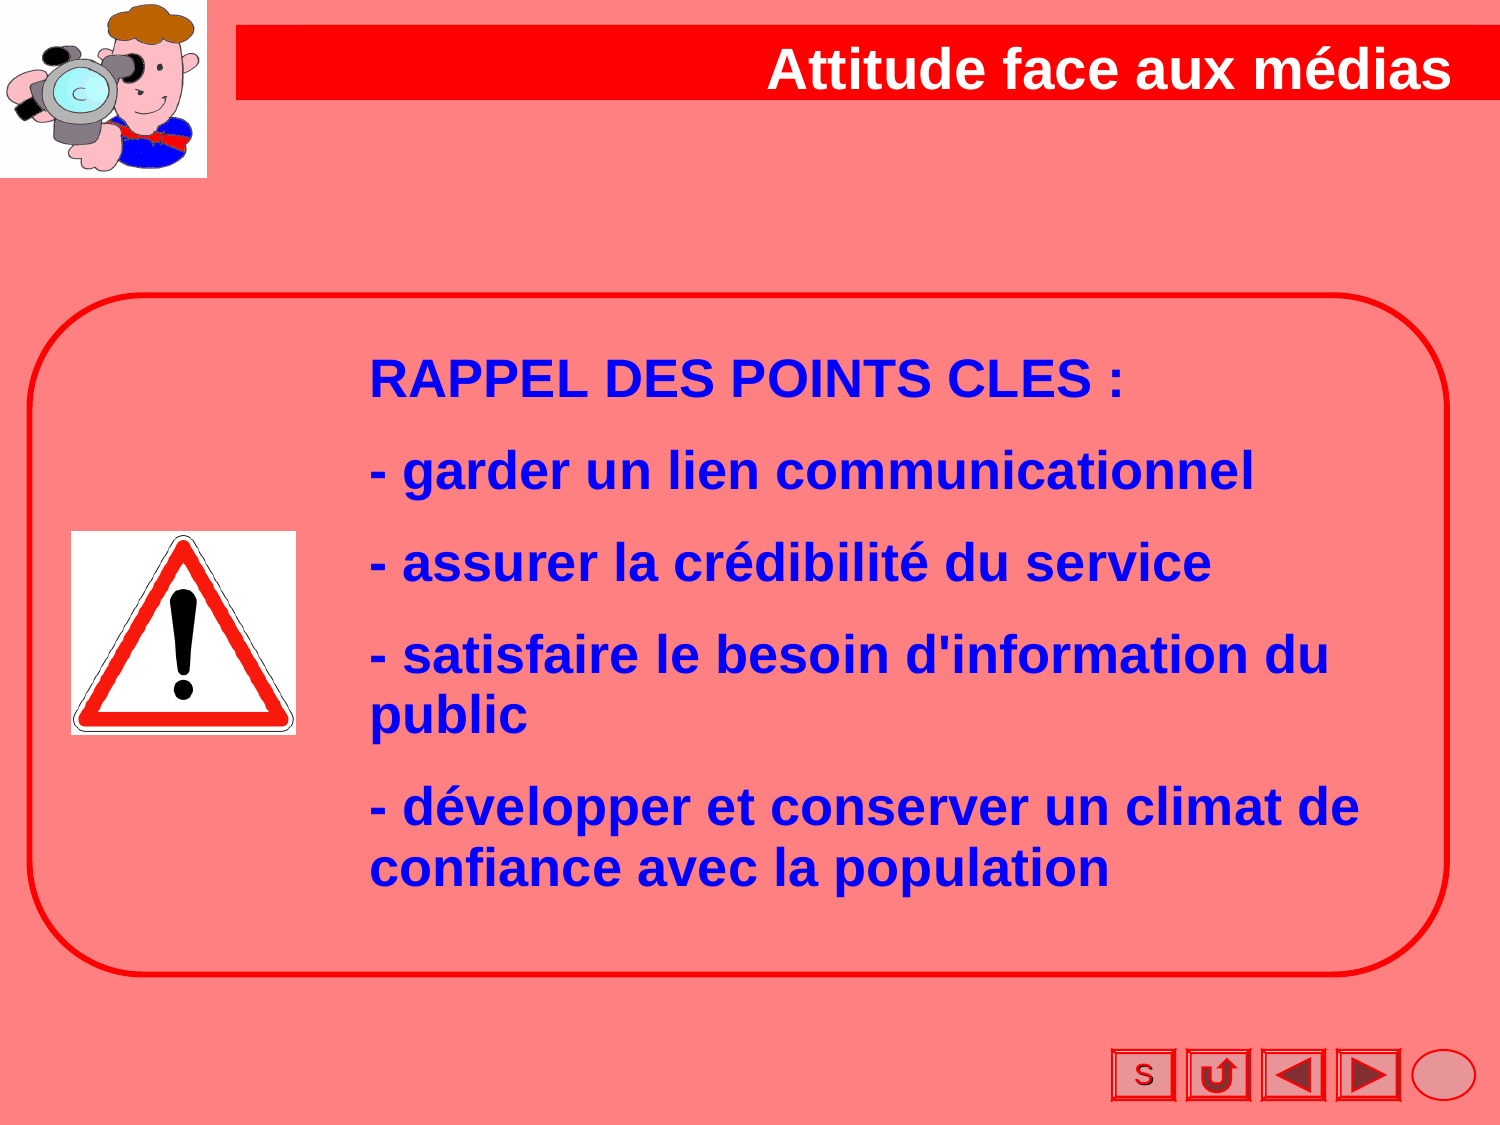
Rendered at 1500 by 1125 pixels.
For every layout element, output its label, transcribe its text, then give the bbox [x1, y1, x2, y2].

text_box RAPPEL DES POINTS CLES : - garder un lien communicationnel - assurer la crédibilité du service - satisfaire le besoin d'information du public - développer et conserver un climat de confiance avec la population [354, 341, 1388, 916]
picture [1342, 1055, 1395, 1095]
text_box [1412, 1049, 1476, 1101]
picture [71, 531, 296, 736]
picture [1267, 1055, 1320, 1095]
text_box Attitude face aux médias [324, 29, 1469, 111]
picture [0, 0, 207, 178]
picture [1192, 1055, 1245, 1095]
text_box [299, 24, 1475, 100]
picture [1117, 1055, 1170, 1095]
